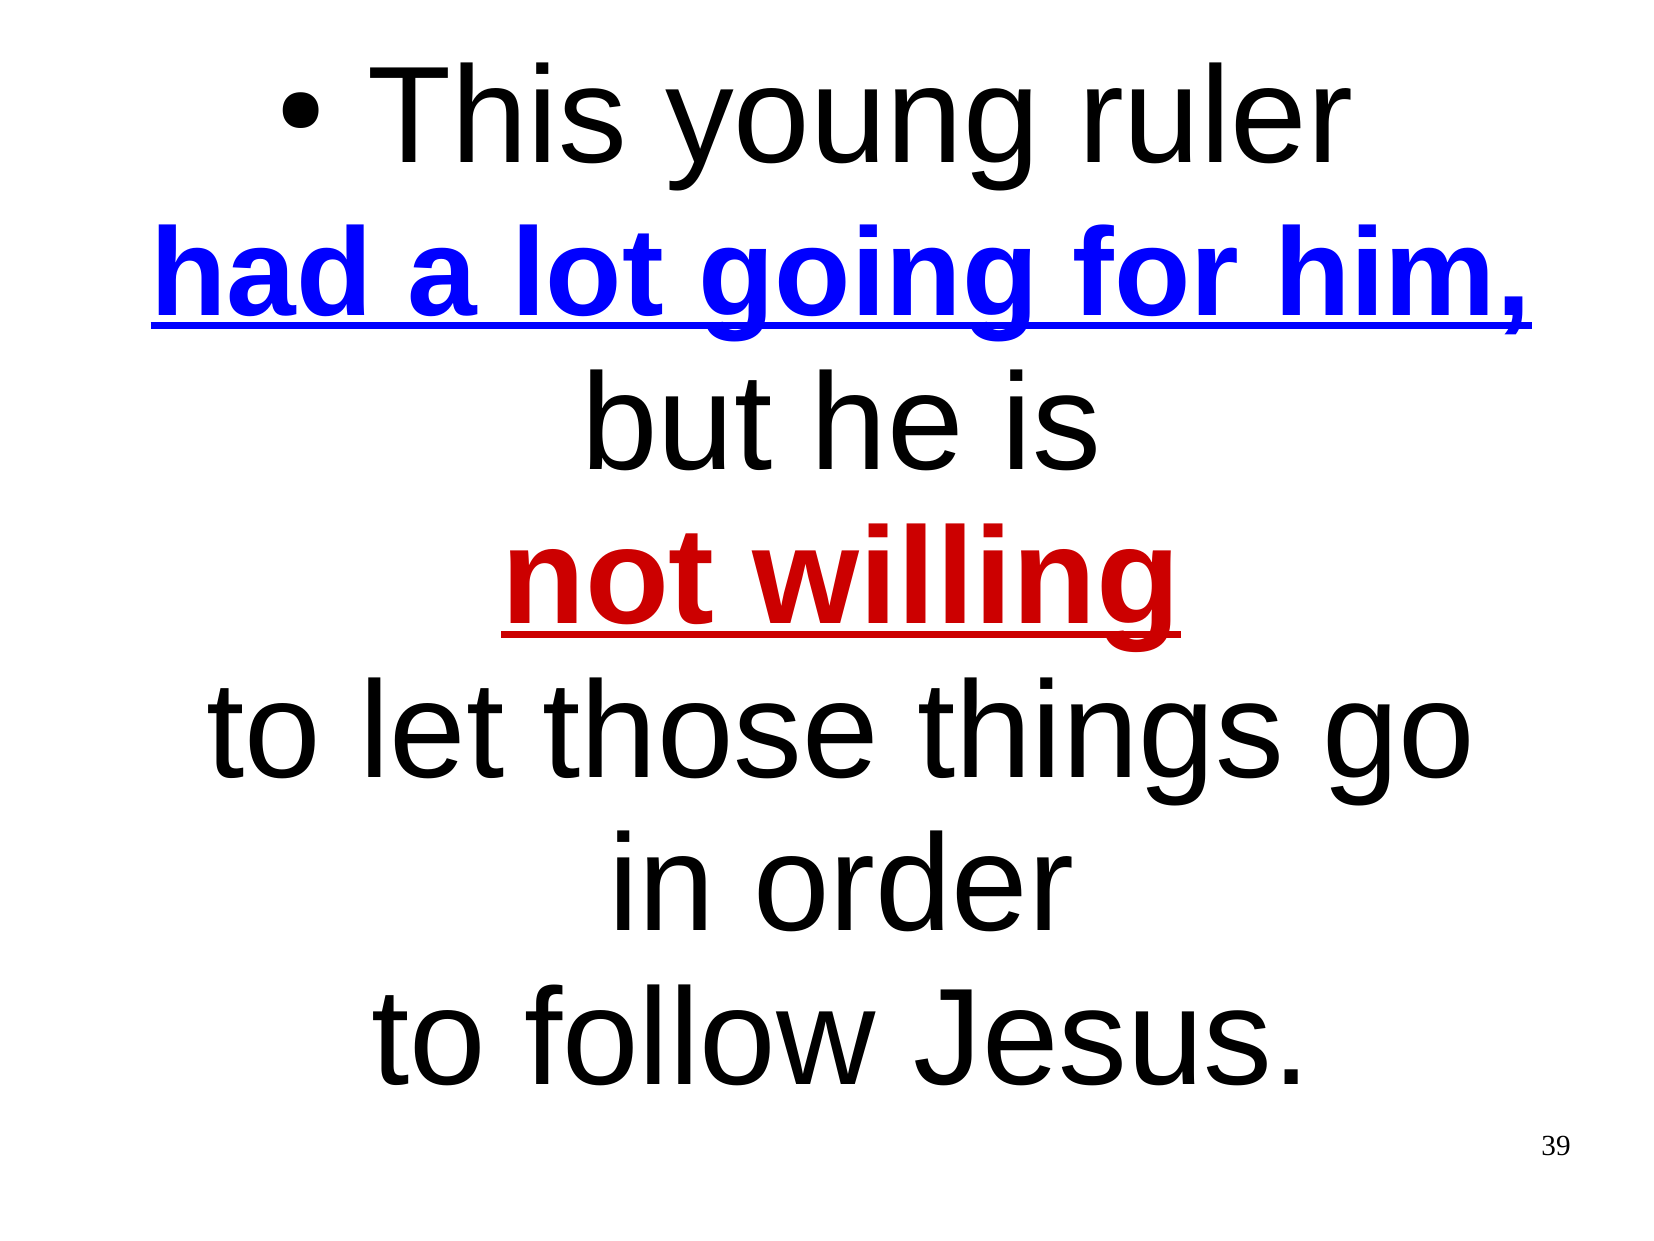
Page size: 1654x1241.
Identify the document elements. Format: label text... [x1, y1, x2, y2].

list This young ruler had a lot going for him, but he is not willing to let those things go in order to follow Jesus. [37, 37, 1613, 1238]
